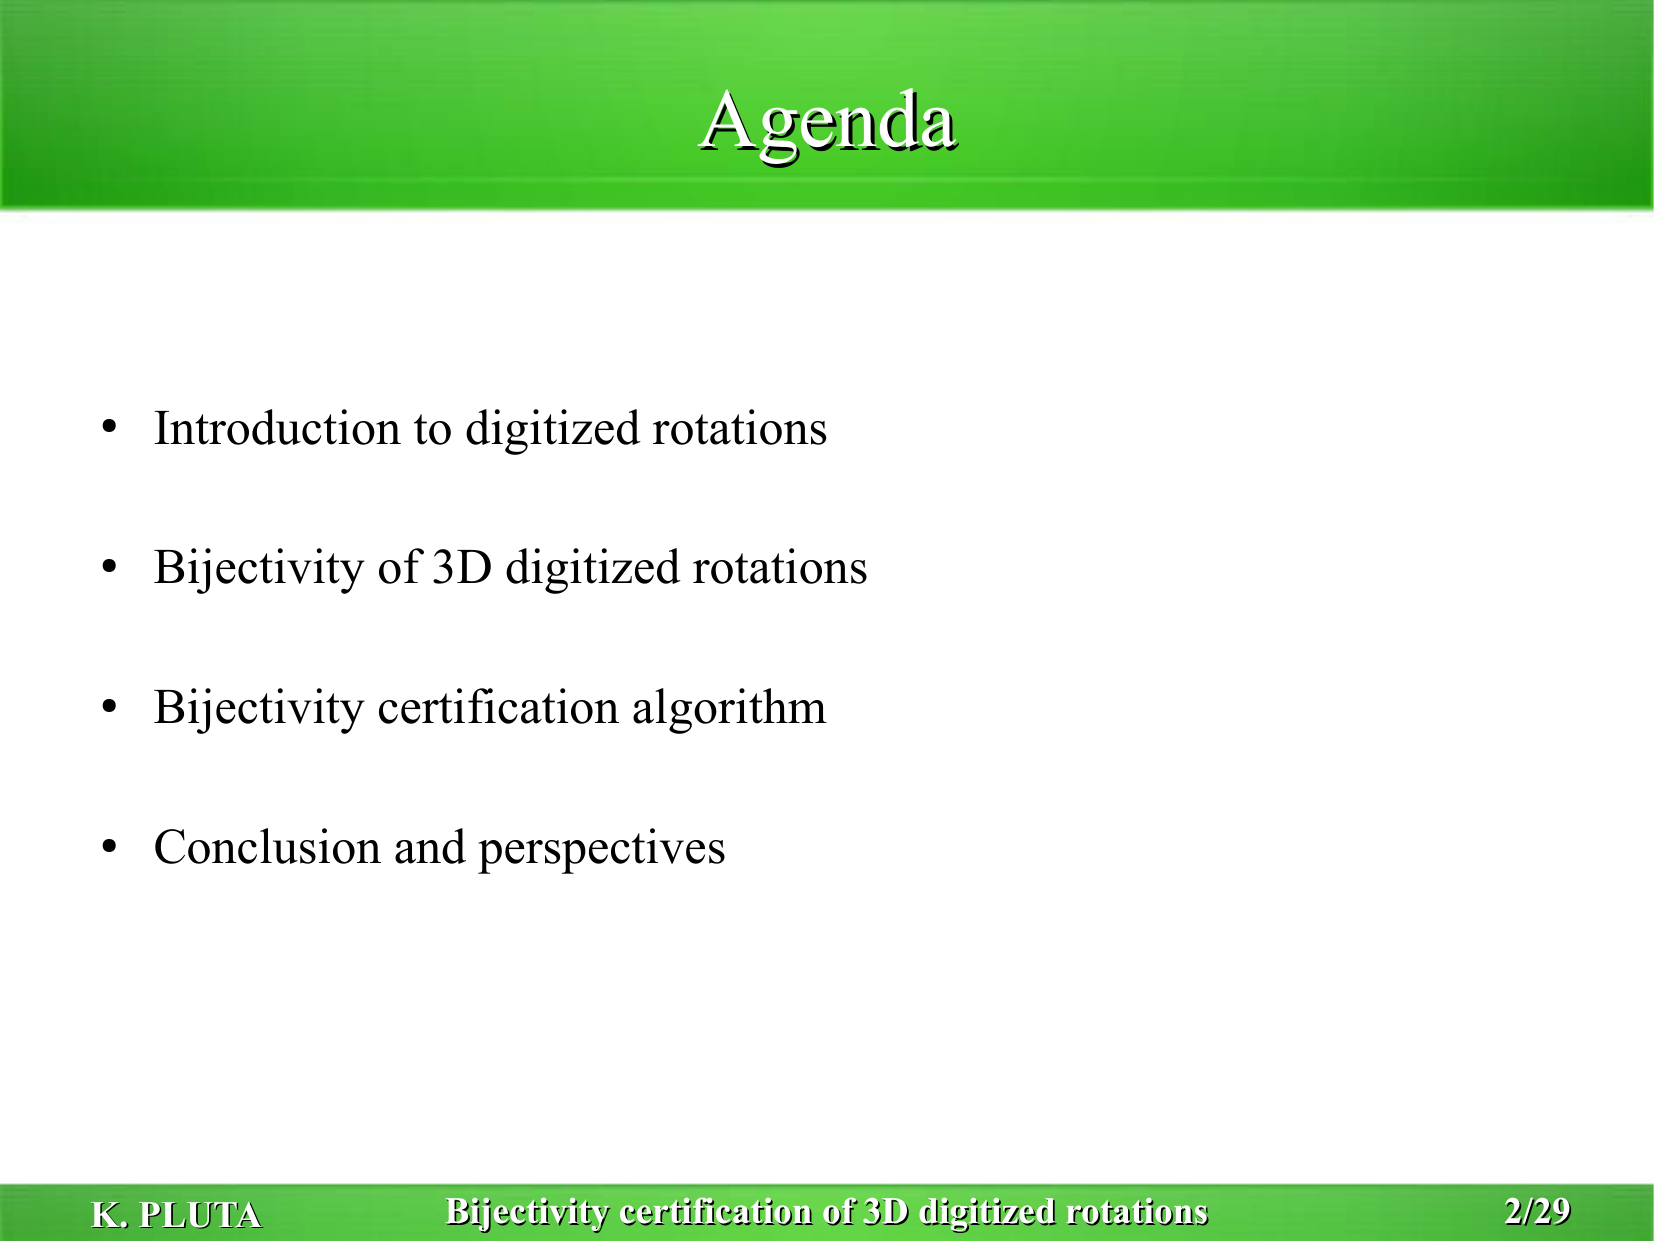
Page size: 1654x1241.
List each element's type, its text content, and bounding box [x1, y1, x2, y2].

list Introduction to digitized rotations Bijectivity of 3D digitized rotations Bijectivity certification algorithm Conclusion and perspectives [82, 399, 1571, 1119]
picture [0, 0, 1654, 1241]
title Agenda [82, 47, 1571, 189]
